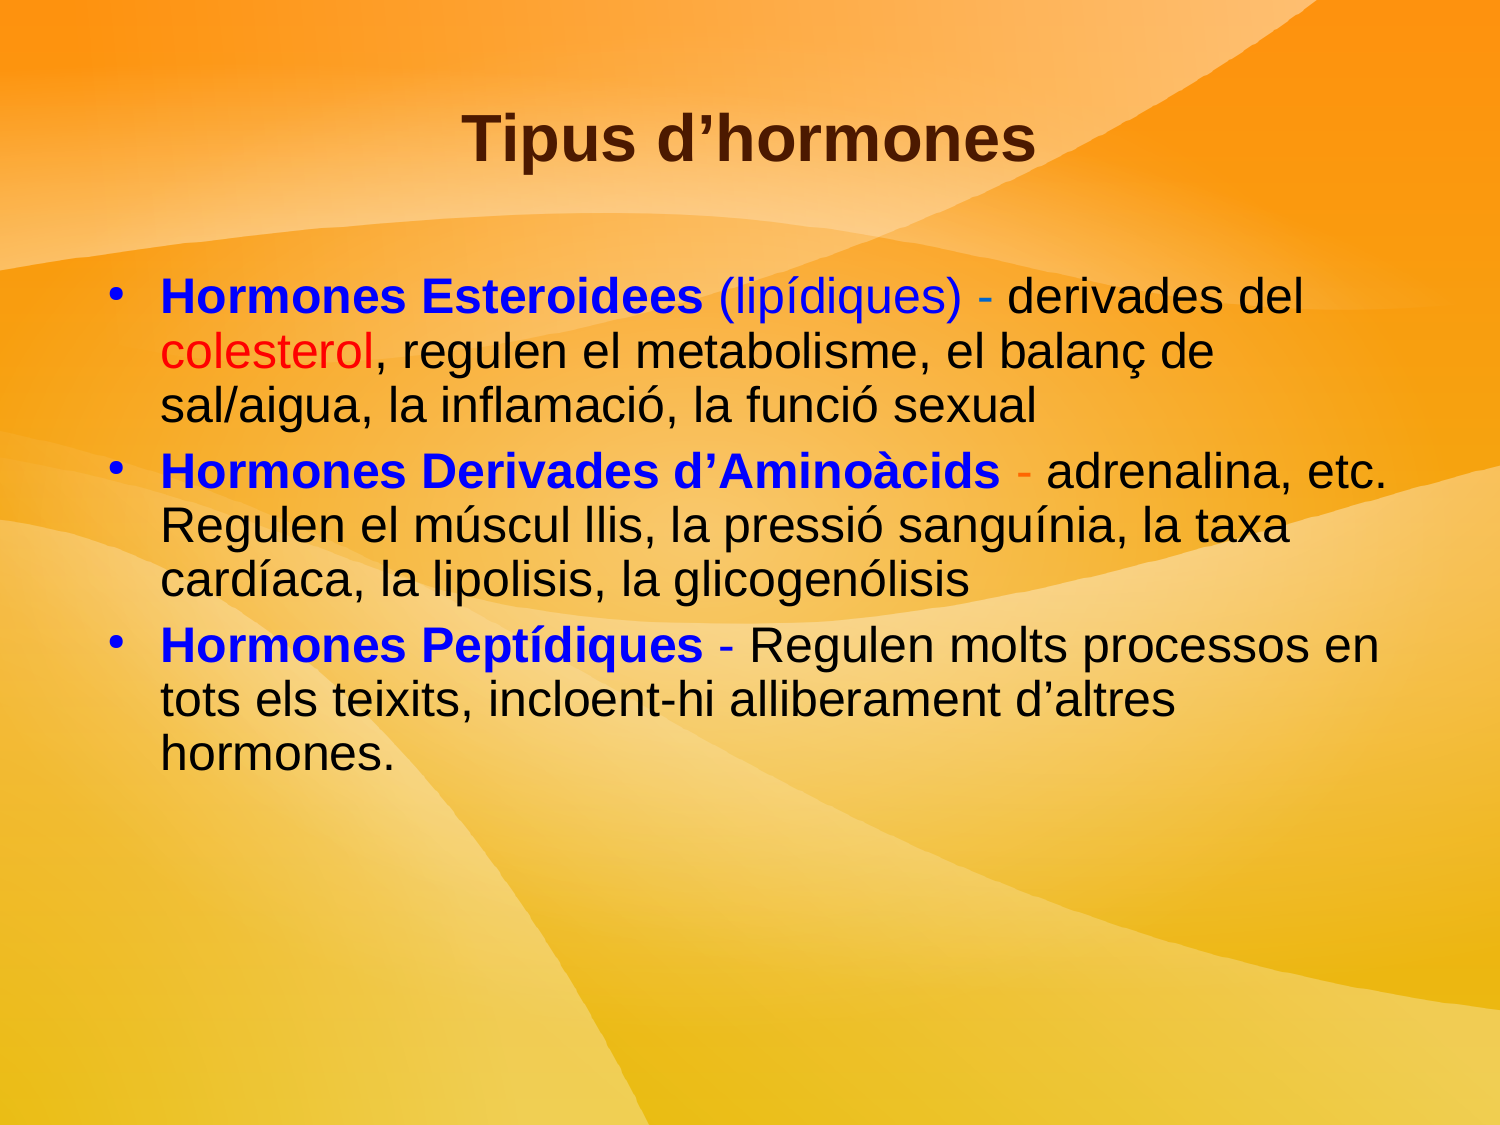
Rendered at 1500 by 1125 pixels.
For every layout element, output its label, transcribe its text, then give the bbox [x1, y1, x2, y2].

list Hormones Esteroidees (lipídiques) - derivades del colesterol, regulen el metabolisme, el balanç de sal/aigua, la inflamació, la funció sexual Hormones Derivades d’Aminoàcids - adrenalina, etc. Regulen el múscul llis, la pressió sanguínia, la taxa cardíaca, la lipolisis, la glicogenólisis Hormones Peptídiques - Regulen molts processos en tots els teixits, incloent-hi alliberament d’altres hormones. [75, 263, 1425, 1006]
title Tipus d’hormones [75, 52, 1425, 225]
picture [0, 0, 1500, 1125]
